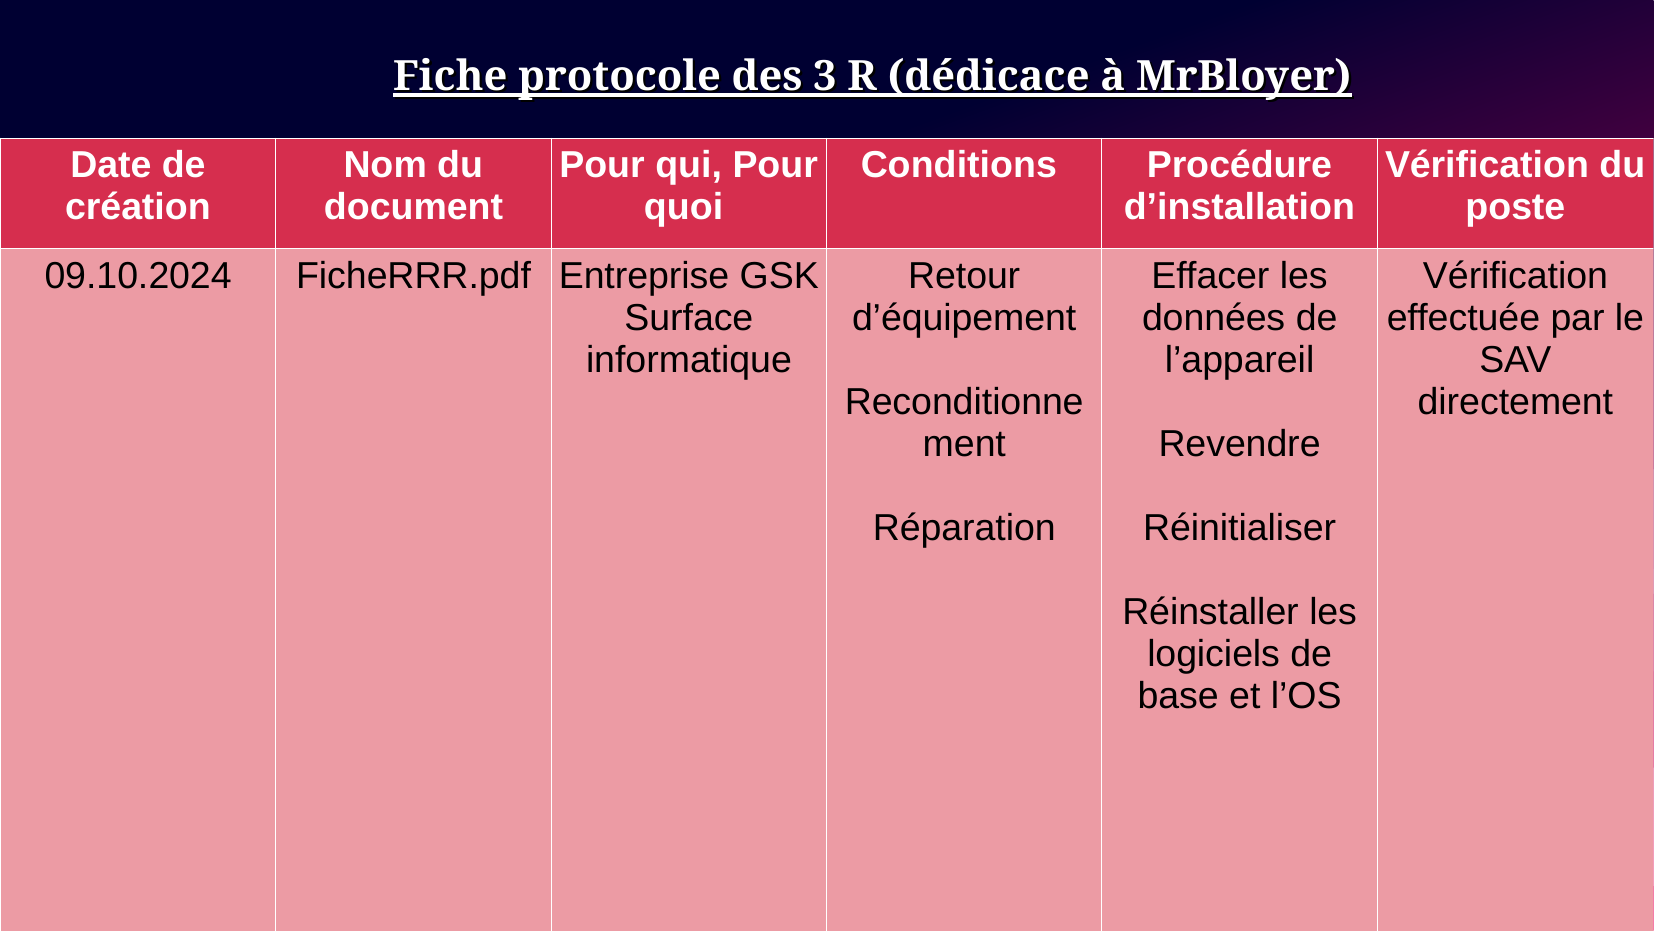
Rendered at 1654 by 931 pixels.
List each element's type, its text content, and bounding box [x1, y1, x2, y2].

table_header Procédure d’installation [1102, 139, 1377, 248]
table_cell 09.10.2024 [1, 249, 275, 931]
table_header Conditions [827, 139, 1101, 248]
table_header Date de création [1, 139, 275, 248]
table_cell Effacer les données de l’appareil Revendre Réinitialiser Réinstaller les logiciels de base et l’OS [1102, 249, 1377, 931]
table_header Nom du document [276, 139, 551, 248]
table_header Vérification du poste [1378, 139, 1653, 248]
table_header Pour qui, Pour quoi [552, 139, 826, 248]
table_cell FicheRRR.pdf [276, 249, 551, 931]
text_box Fiche protocole des 3 R (dédicace à MrBloyer) [378, 38, 1474, 118]
table_cell Vérification effectuée par le SAV directement [1378, 249, 1653, 931]
table_cell Entreprise GSK Surface informatique [552, 249, 826, 931]
table_cell Retour d’équipement Reconditionnement Réparation [827, 249, 1101, 931]
